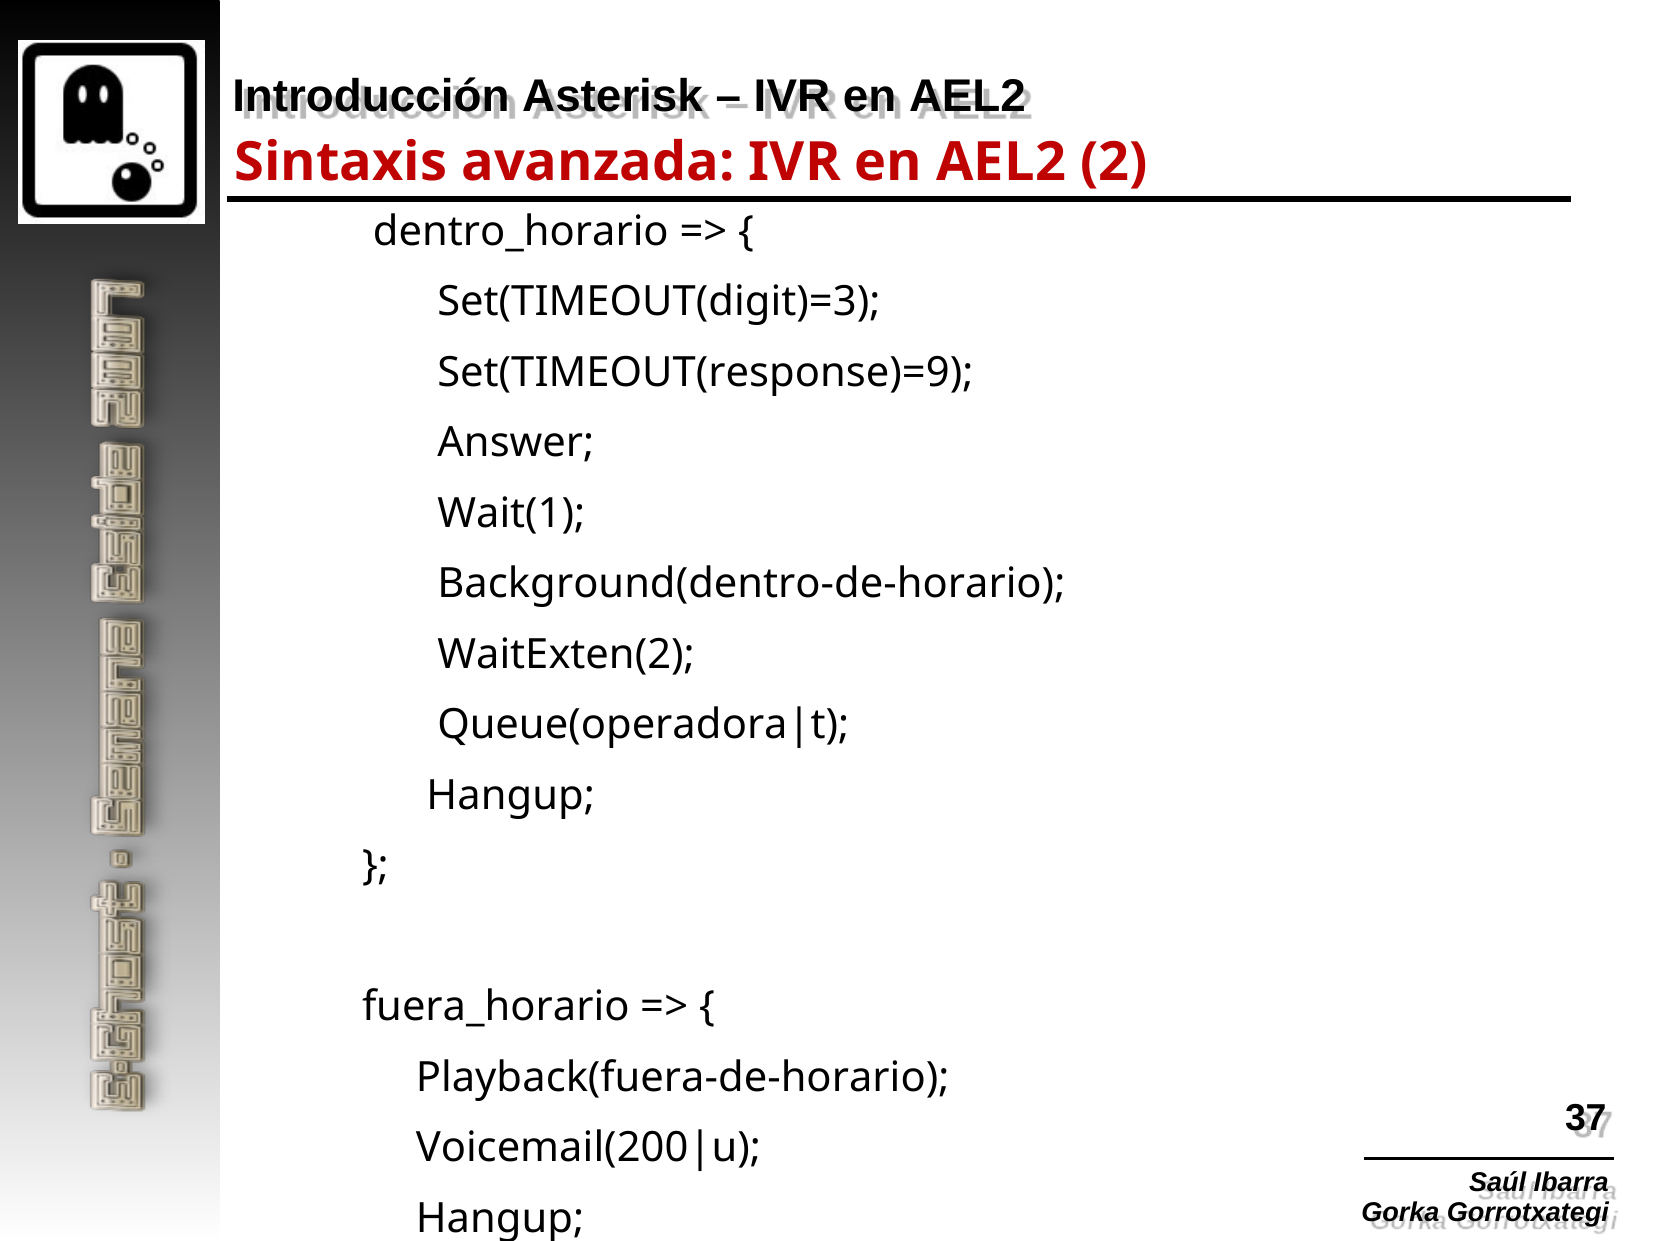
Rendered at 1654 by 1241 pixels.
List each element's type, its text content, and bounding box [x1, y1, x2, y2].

title Sintaxis avanzada: IVR en AEL2 (2) [234, 120, 1529, 199]
list dentro_horario => { Set(TIMEOUT(digit)=3); Set(TIMEOUT(response)=9); Answer; Wait(1); Background(dentro-de-horario); WaitExten(2); Queue(operadora|t); Hangup; }; fuera_horario => { Playback(fuera-de-horario); Voicemail(200|u); Hangup; }; [312, 200, 1516, 1241]
picture [51, 250, 180, 1122]
picture [18, 40, 205, 224]
